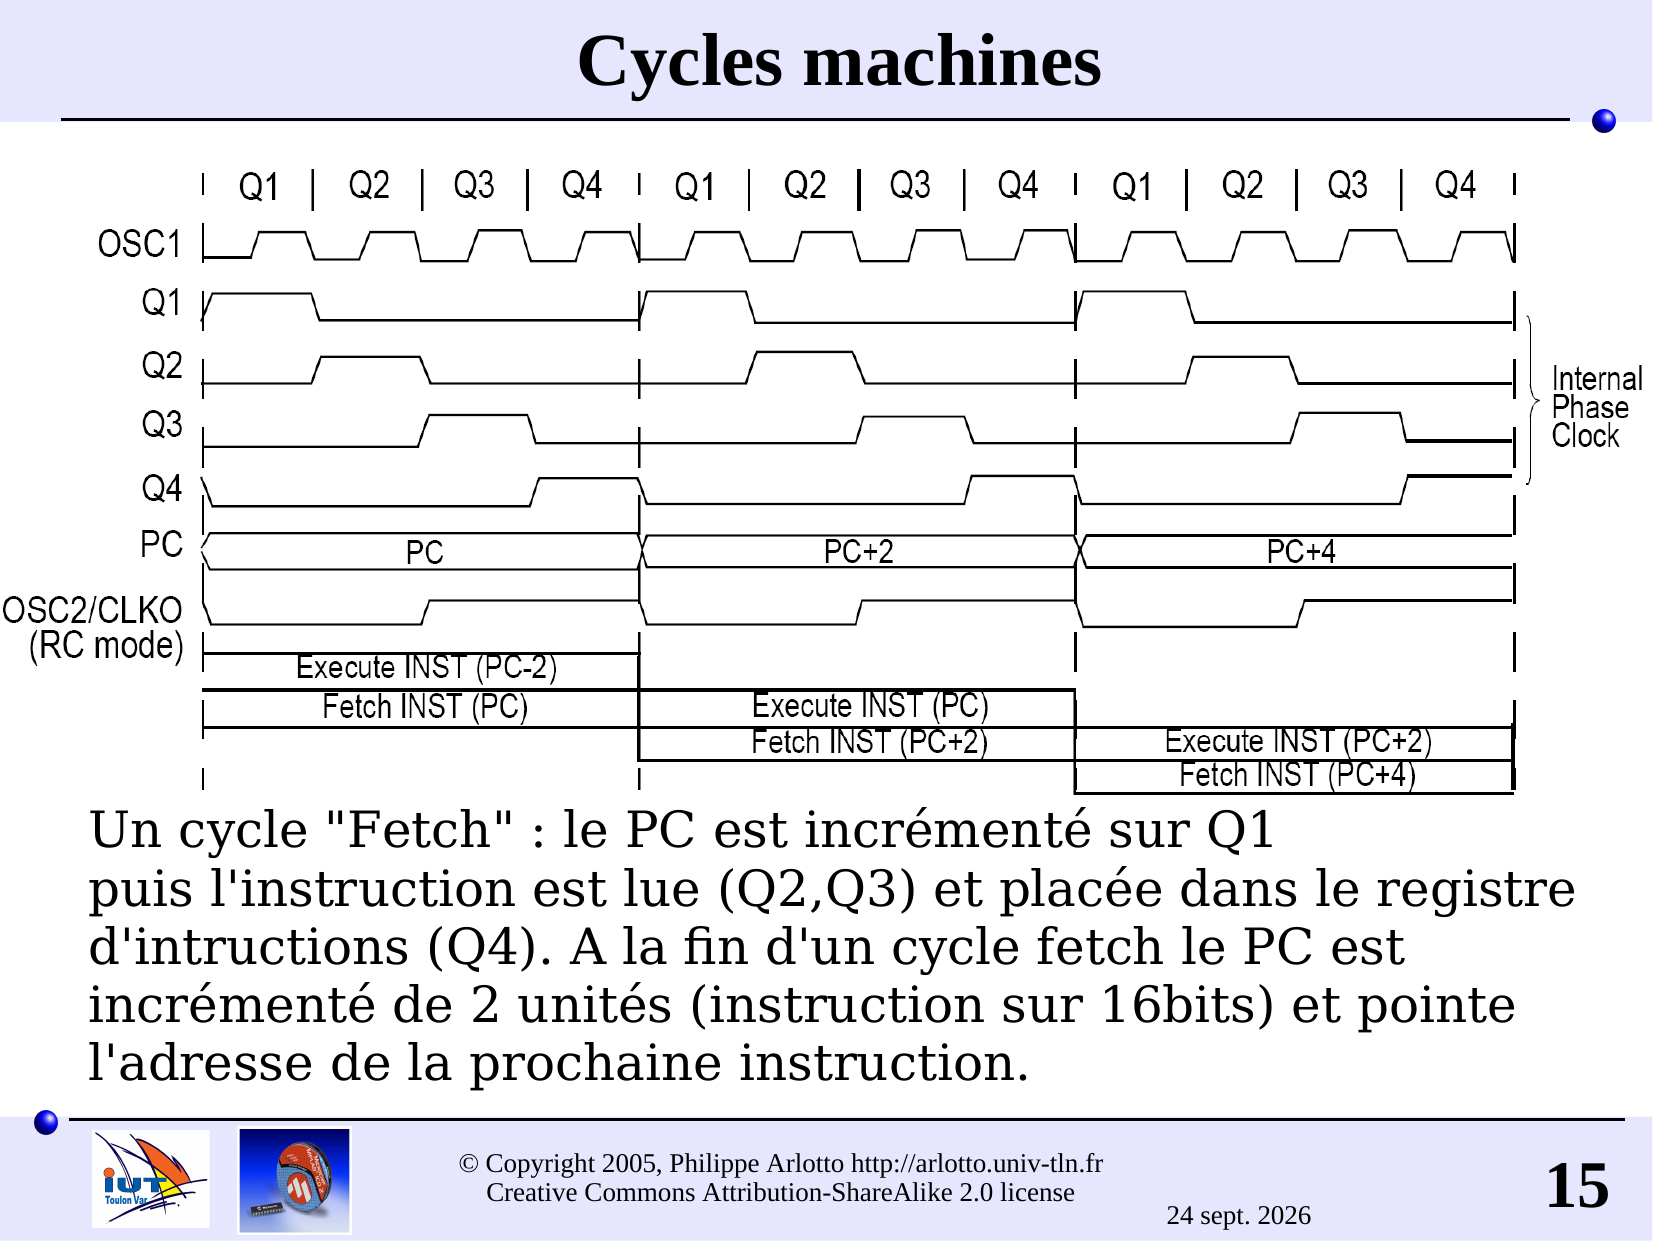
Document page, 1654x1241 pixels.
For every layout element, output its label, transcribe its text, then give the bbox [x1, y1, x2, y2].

picture [0, 163, 1653, 798]
picture [237, 1126, 352, 1235]
text_box Un cycle "Fetch" : le PC est incrémenté sur Q1 puis l'instruction est lue (Q2,Q3) et placée dans le registre d'intructions (Q4). A la fin d'un cycle fetch le PC est incrémenté de 2 unités (instruction sur 16bits) et pointe l'adresse de la prochaine instruction. [88, 801, 1579, 1093]
title Cycles machines [95, 14, 1585, 107]
